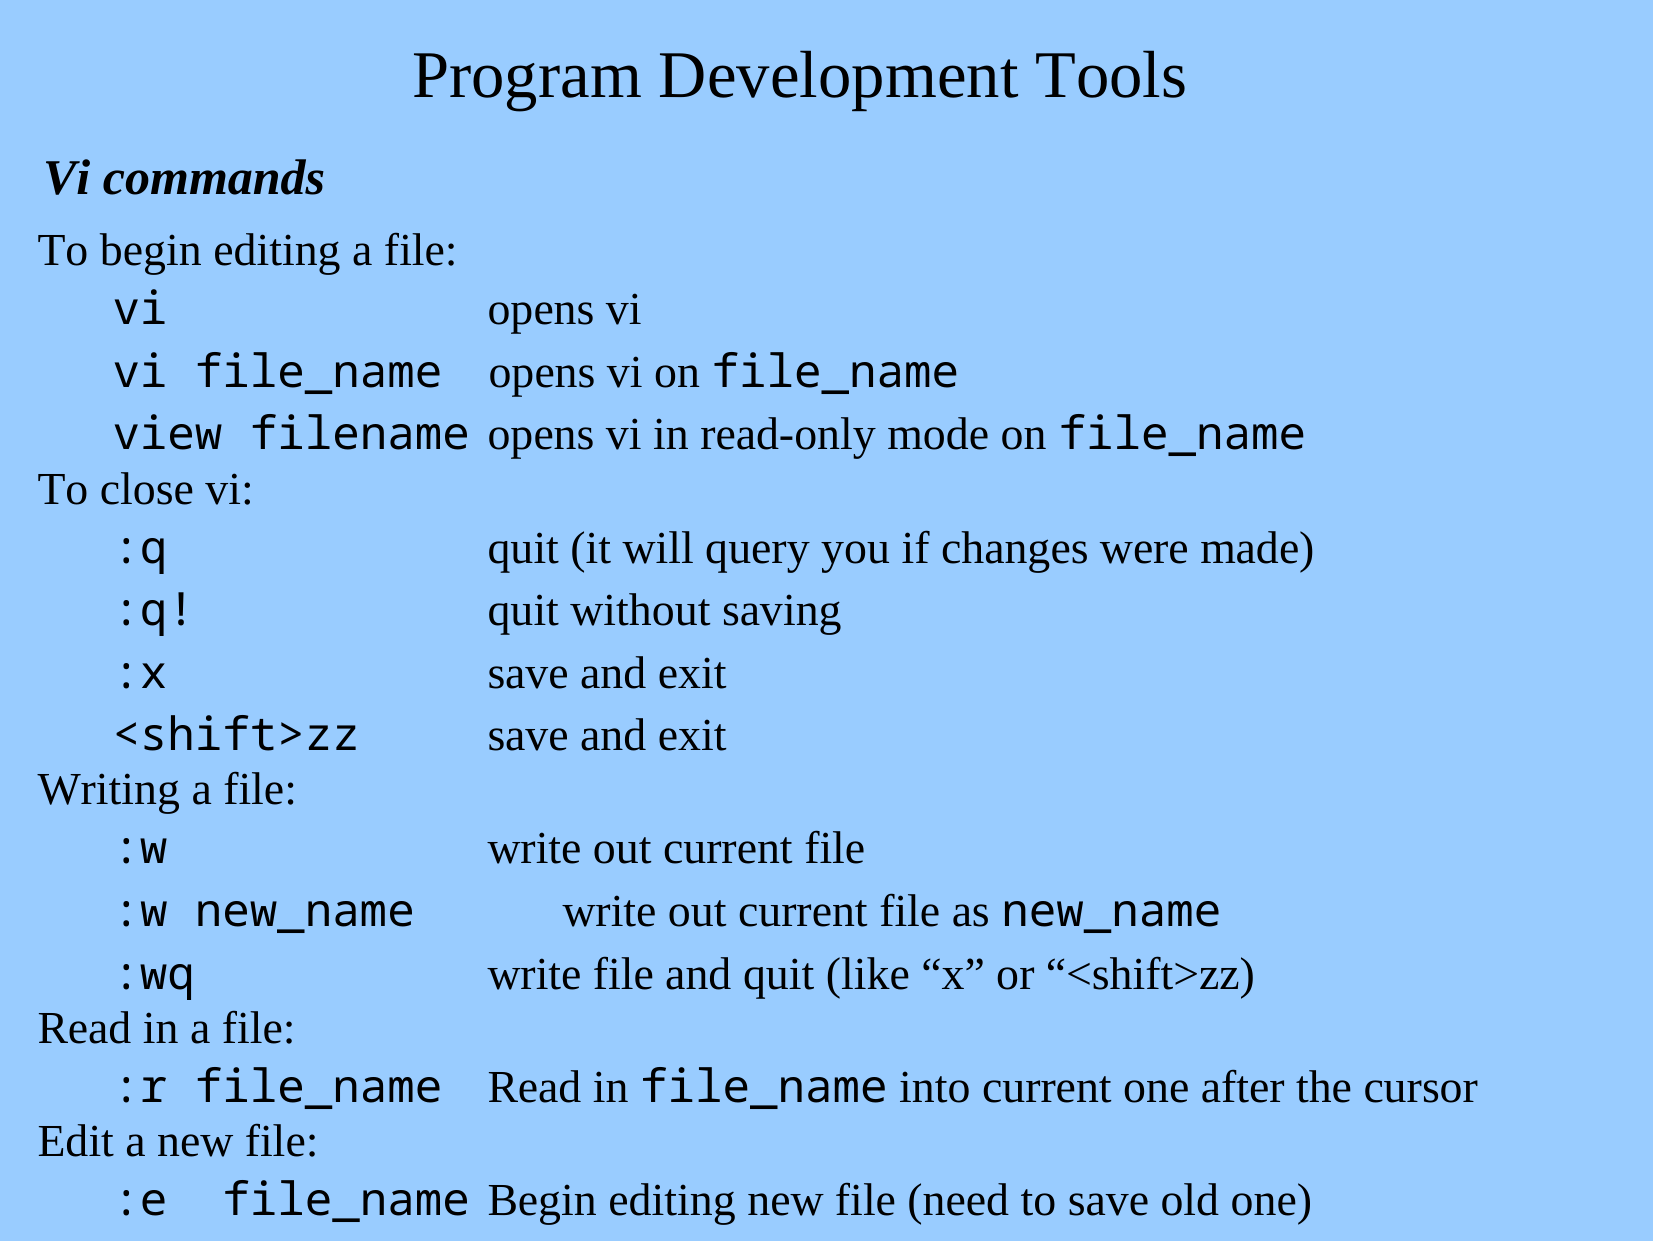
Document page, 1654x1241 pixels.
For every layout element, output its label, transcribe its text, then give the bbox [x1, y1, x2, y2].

text_box To begin editing a file: vi opens vi vi file_name opens vi on file_name view filename opens vi in read-only mode on file_name To close vi: :q quit (it will query you if changes were made) :q! quit without saving :x save and exit <shift>zz save and exit Writing a file: :w write out current file :w new_name write out current file as new_name :wq write file and quit (like “x” or “<shift>zz) Read in a file: :r file_name Read in file_name into current one after the cursor Edit a new file: :e file_name Begin editing new file (need to save old one) [37, 225, 1575, 1223]
text_box Program Development Tools [412, 38, 1206, 113]
text_box Vi commands [43, 150, 773, 206]
